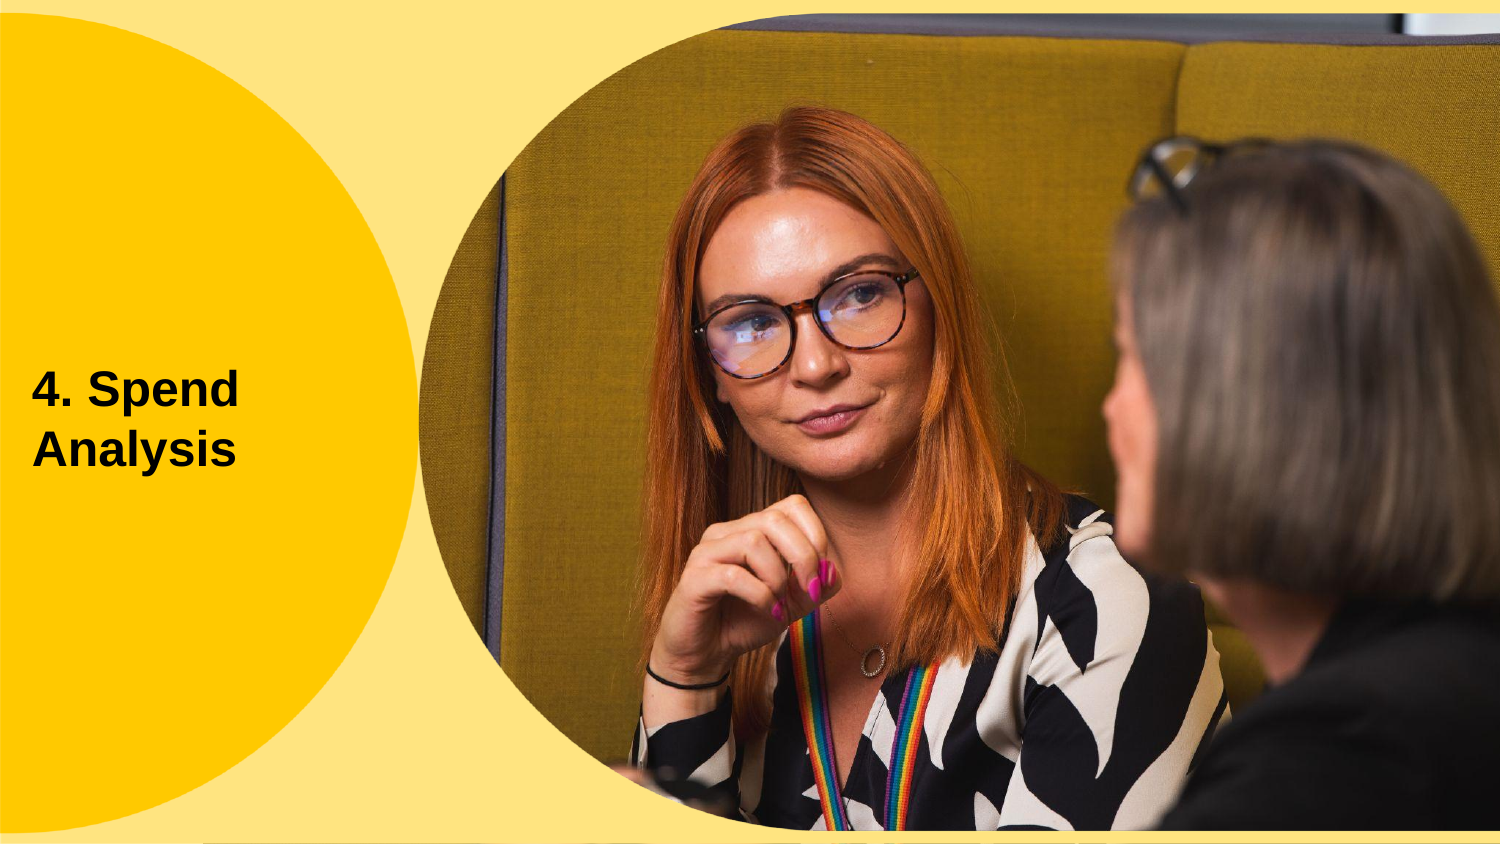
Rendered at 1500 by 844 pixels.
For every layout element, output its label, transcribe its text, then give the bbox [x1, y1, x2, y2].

title 4. Spend Analysis [31, 304, 399, 530]
